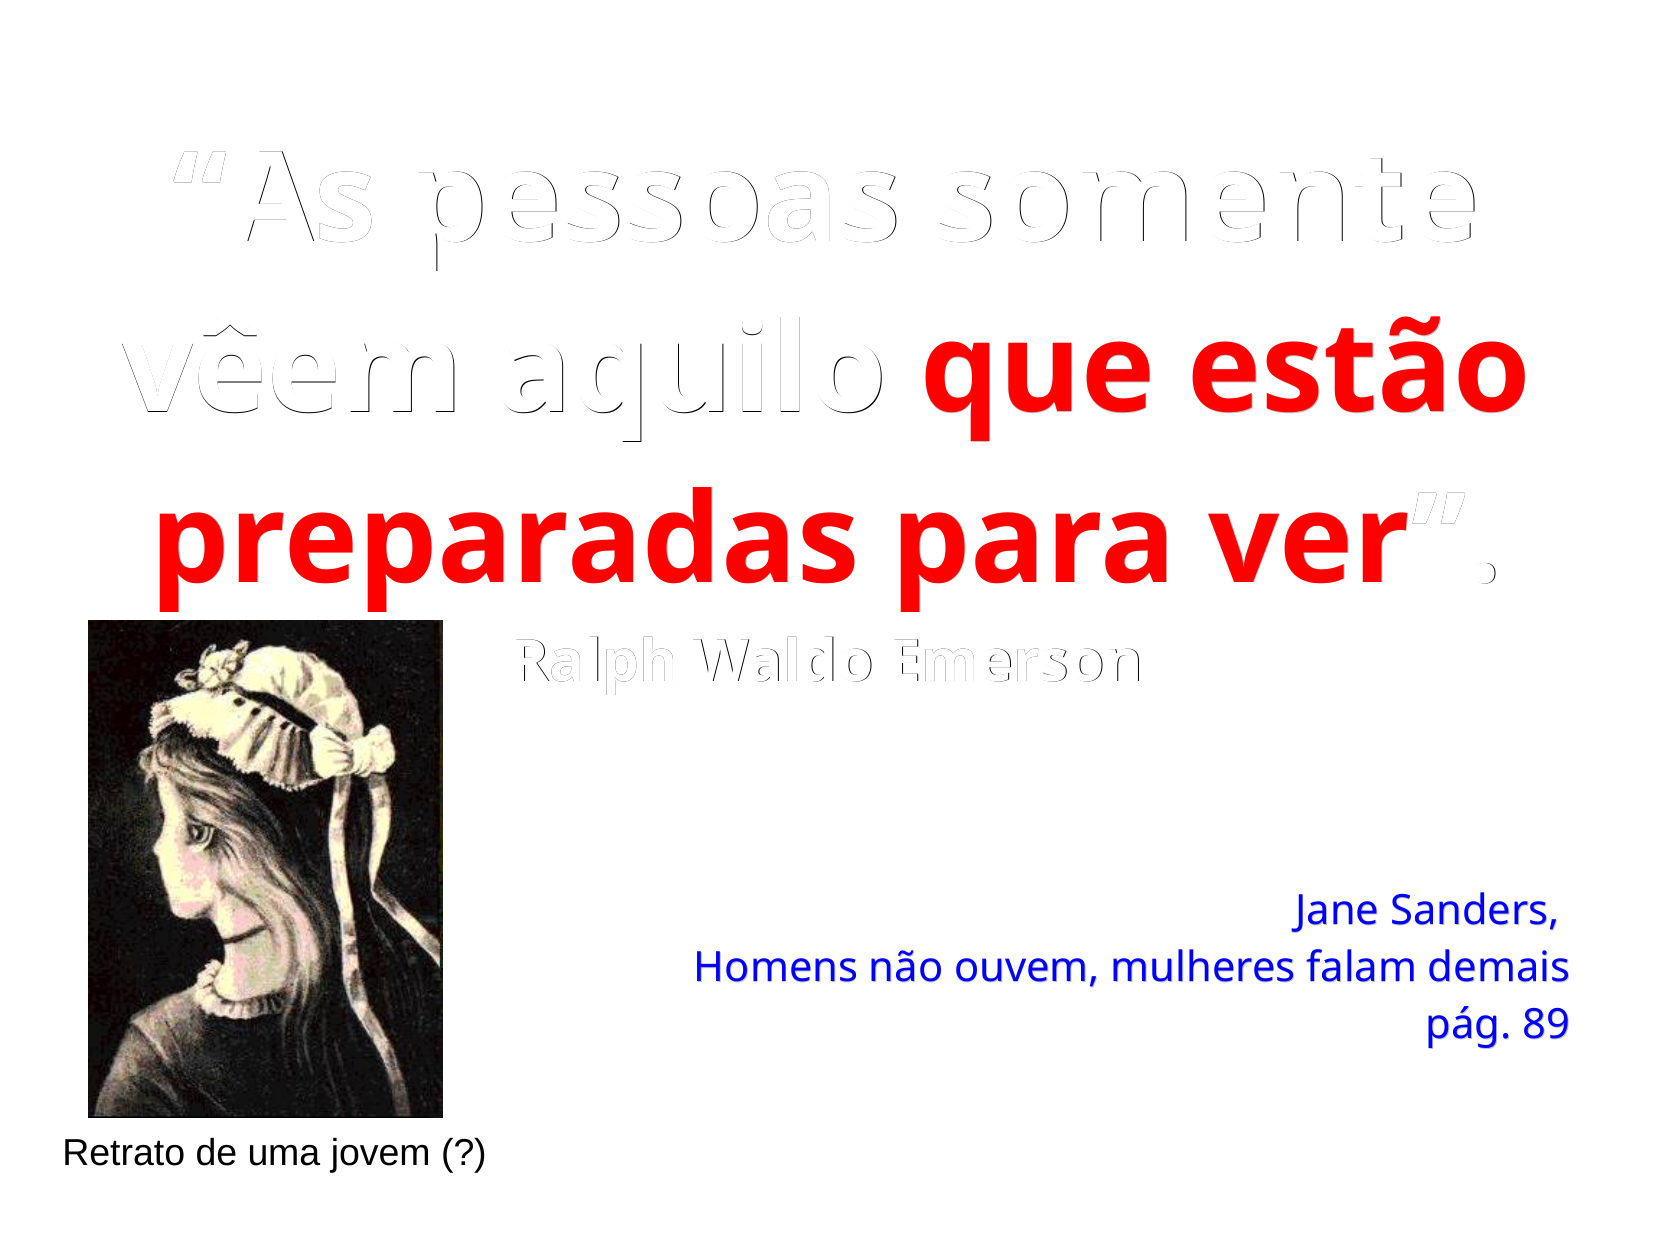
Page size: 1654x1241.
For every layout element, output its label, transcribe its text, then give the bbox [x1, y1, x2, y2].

subtitle “As pessoas somente vêem aquilo que estão preparadas para ver”. Ralph Waldo Emerson Jane Sanders, Homens não ouvem, mulheres falam demais pág. 89 [82, 49, 1571, 1109]
picture [88, 620, 443, 1118]
text_box Retrato de uma jovem (?) [47, 1124, 502, 1182]
